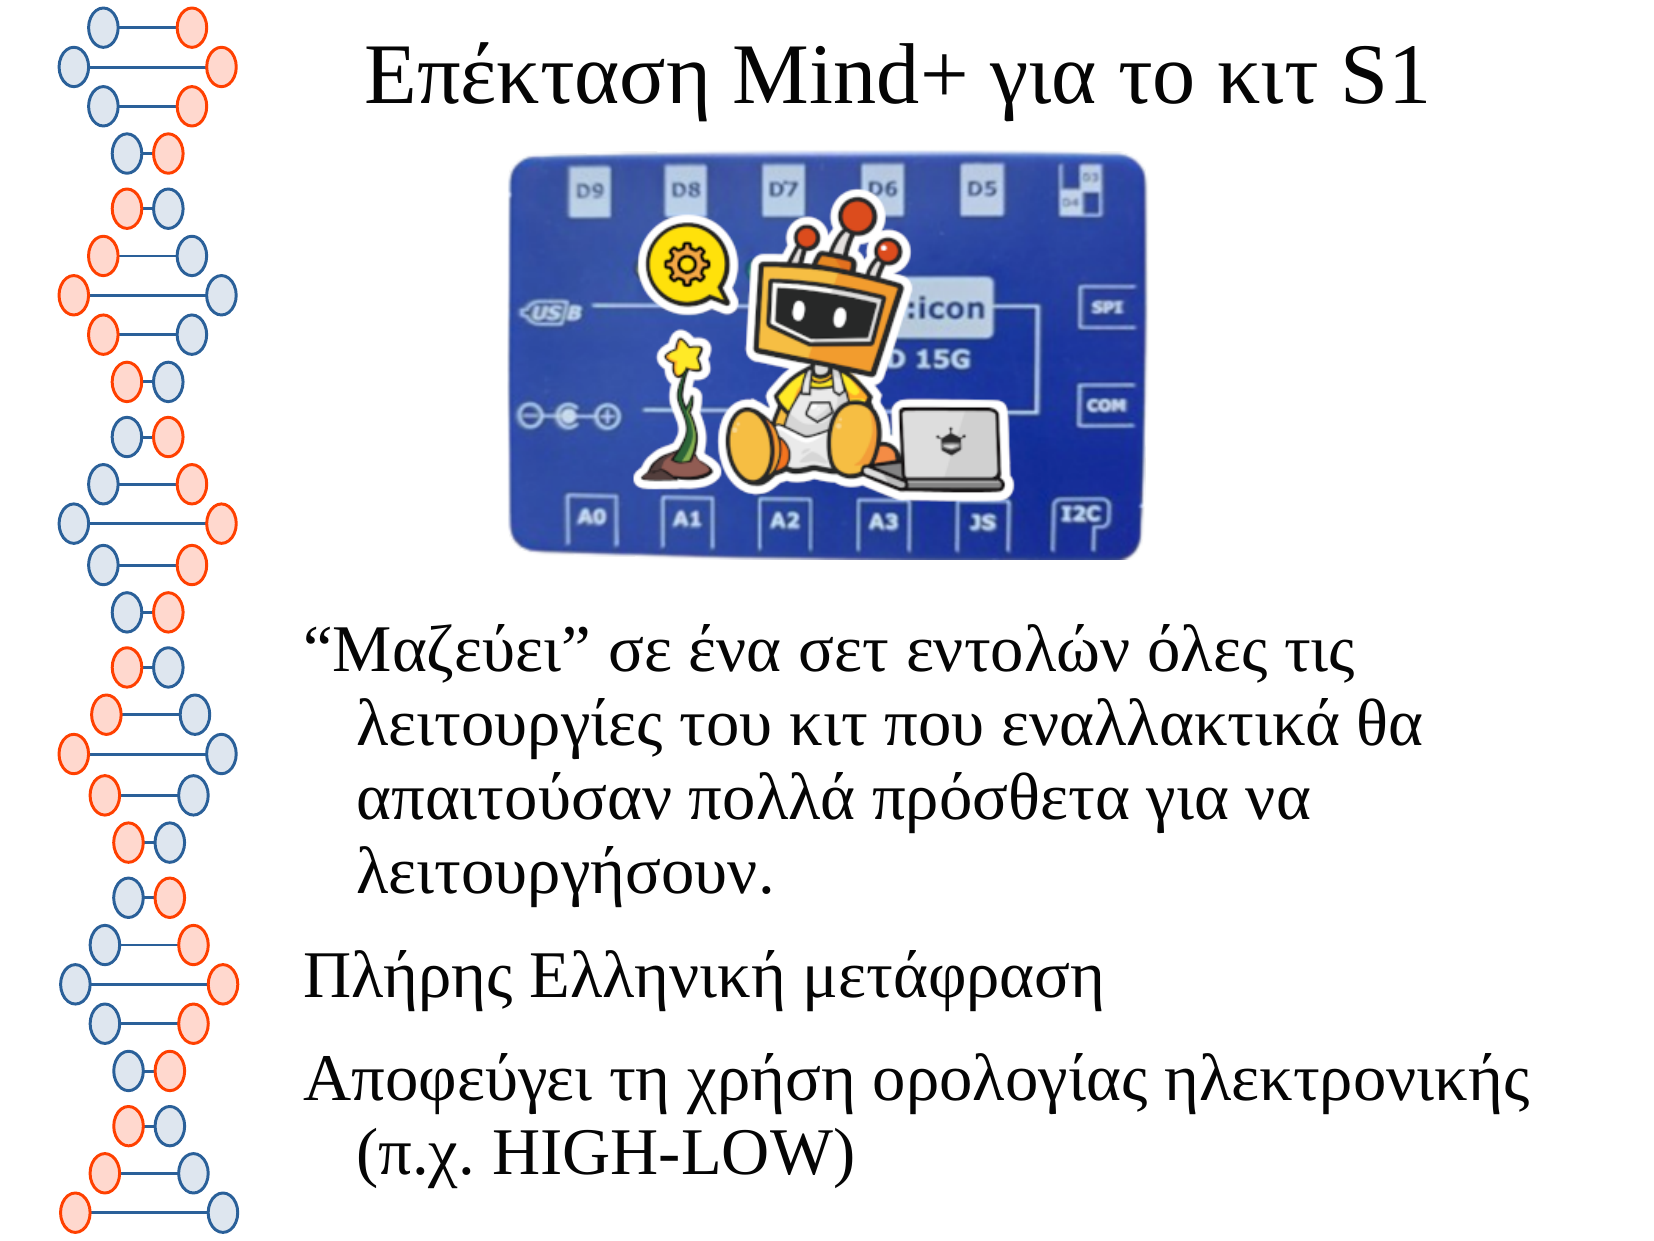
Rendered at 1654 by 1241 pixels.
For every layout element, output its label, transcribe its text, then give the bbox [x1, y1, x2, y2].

list “Μαζεύει” σε ένα σετ εντολών όλες τις λειτουργίες του κιτ που εναλλακτικά θα απαιτούσαν πολλά πρόσθετα για να λειτουργήσουν. Πλήρης Ελληνική μετάφραση Αποφεύγει τη χρήση ορολογίας ηλεκτρονικής (π.χ. HIGH-LOW) [214, 611, 1575, 1190]
title Επέκταση Mind+ για το κιτ S1 [309, 10, 1488, 140]
picture [507, 149, 1149, 560]
